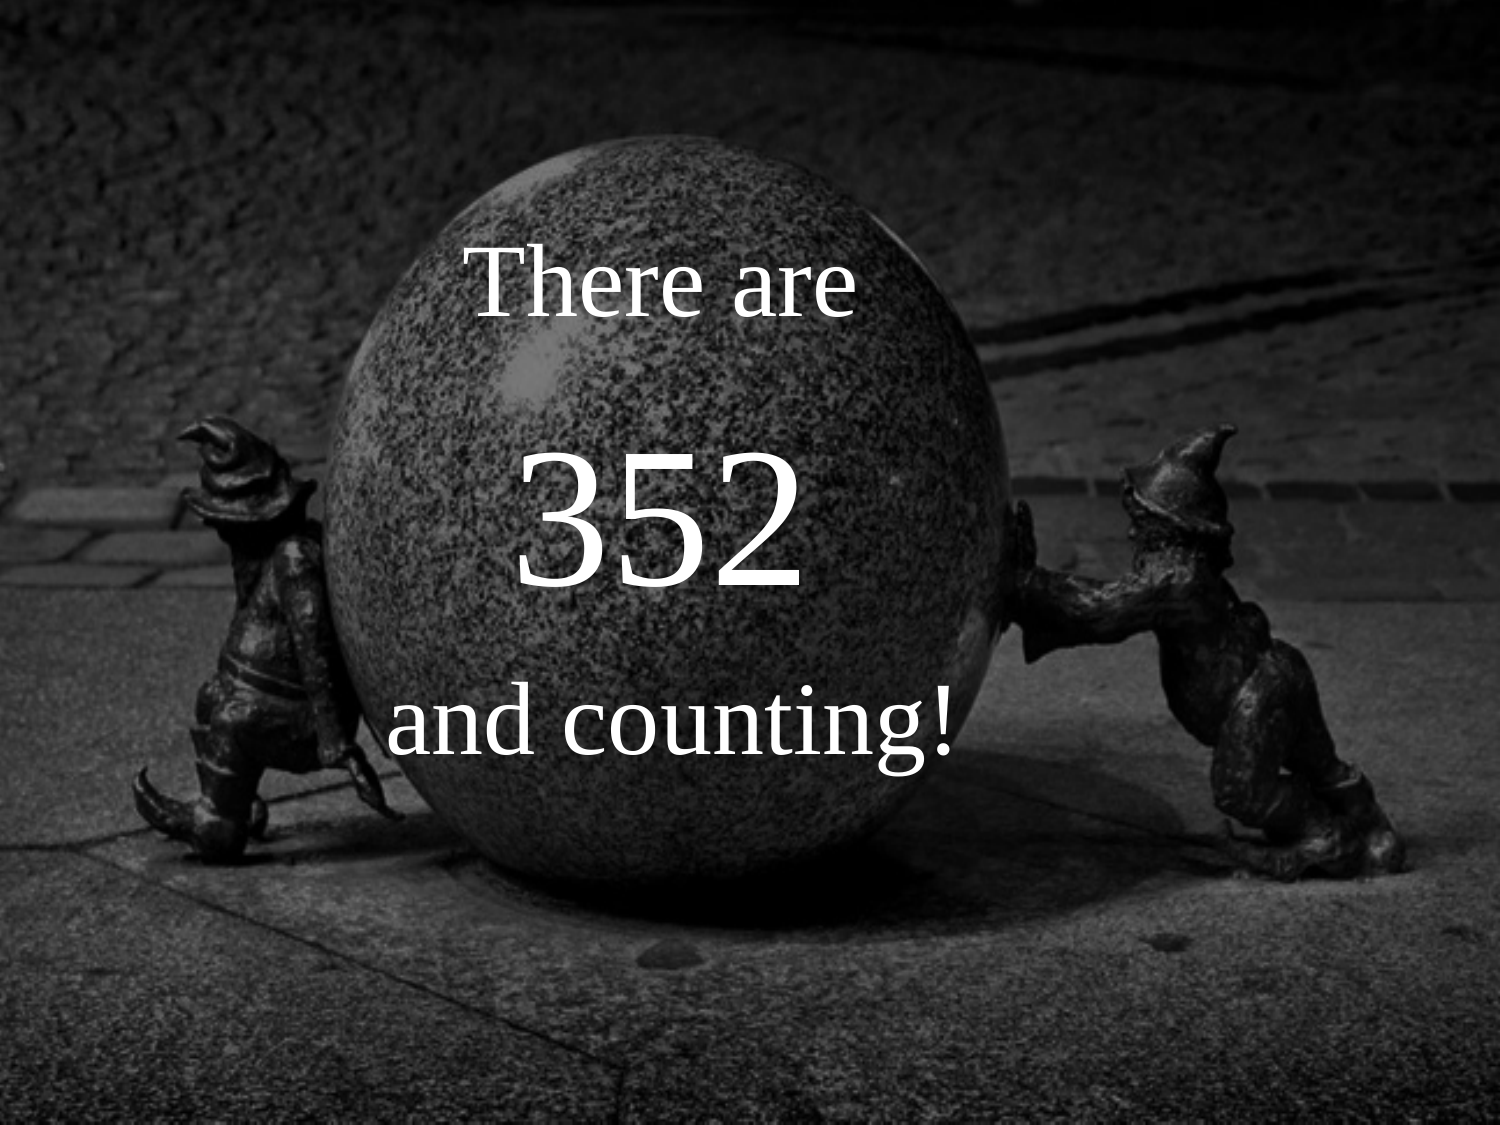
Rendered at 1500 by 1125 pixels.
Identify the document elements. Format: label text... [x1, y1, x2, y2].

list There are 352 and counting! [0, 205, 1393, 881]
